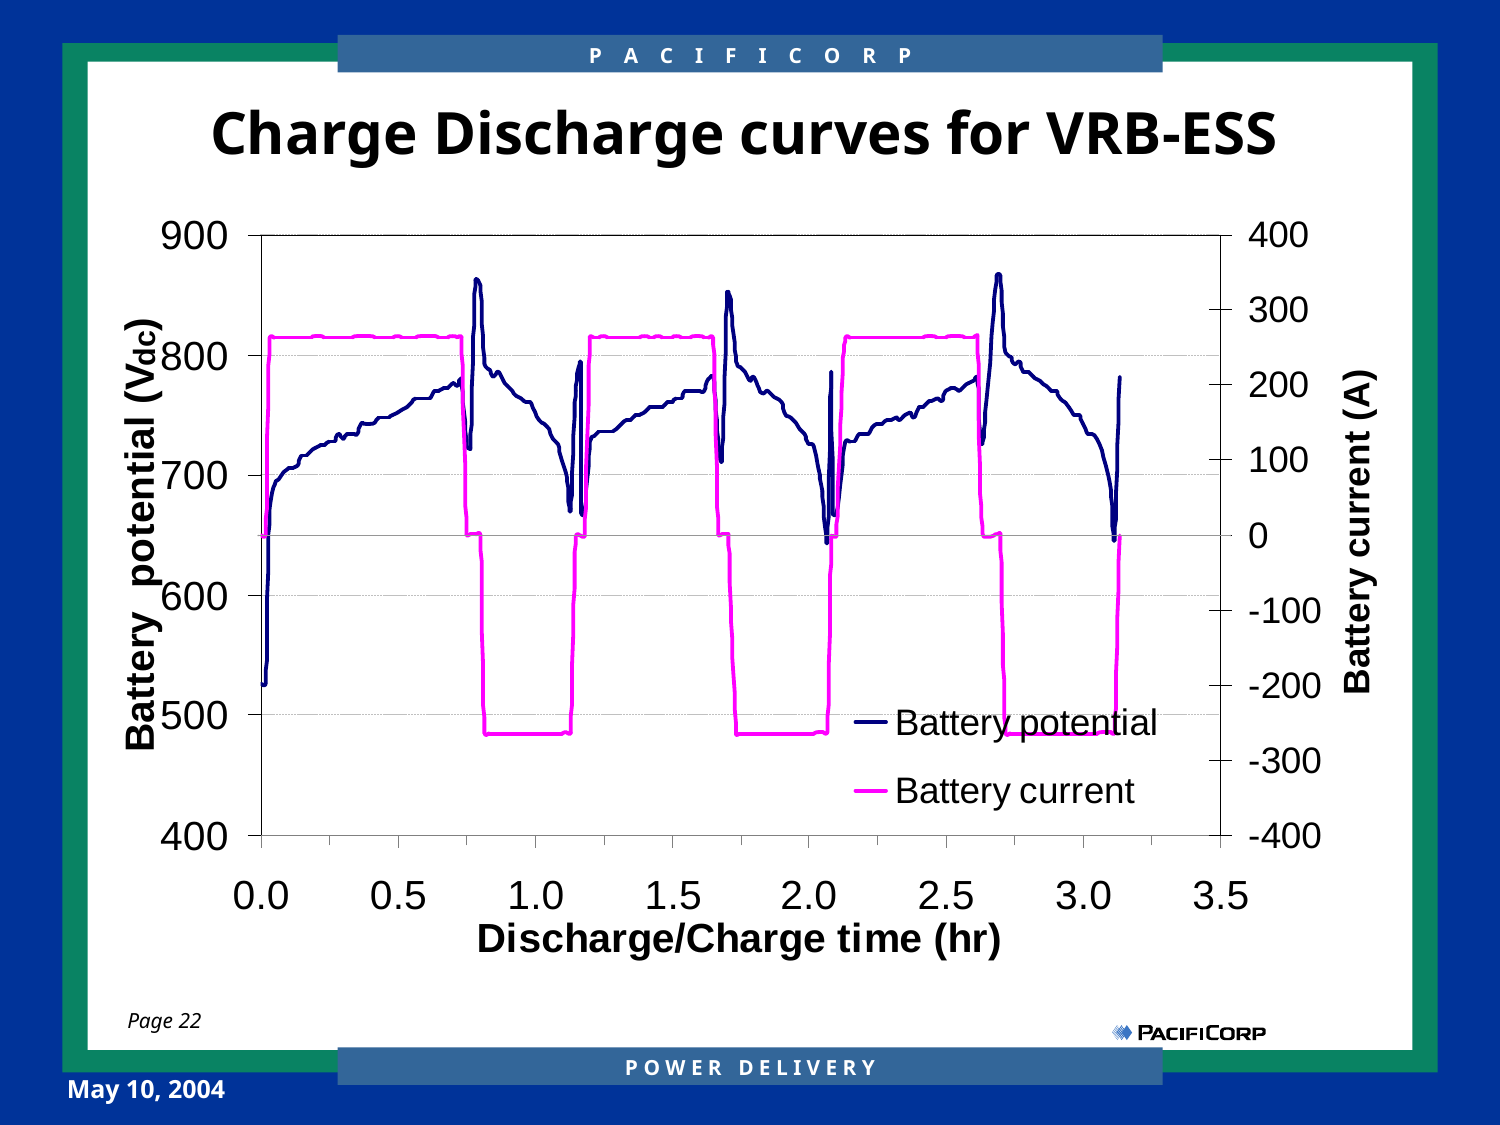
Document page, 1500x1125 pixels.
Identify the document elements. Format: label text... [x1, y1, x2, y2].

chart [101, 193, 1399, 979]
title Charge Discharge curves for VRB-ESS [87, 87, 1400, 175]
